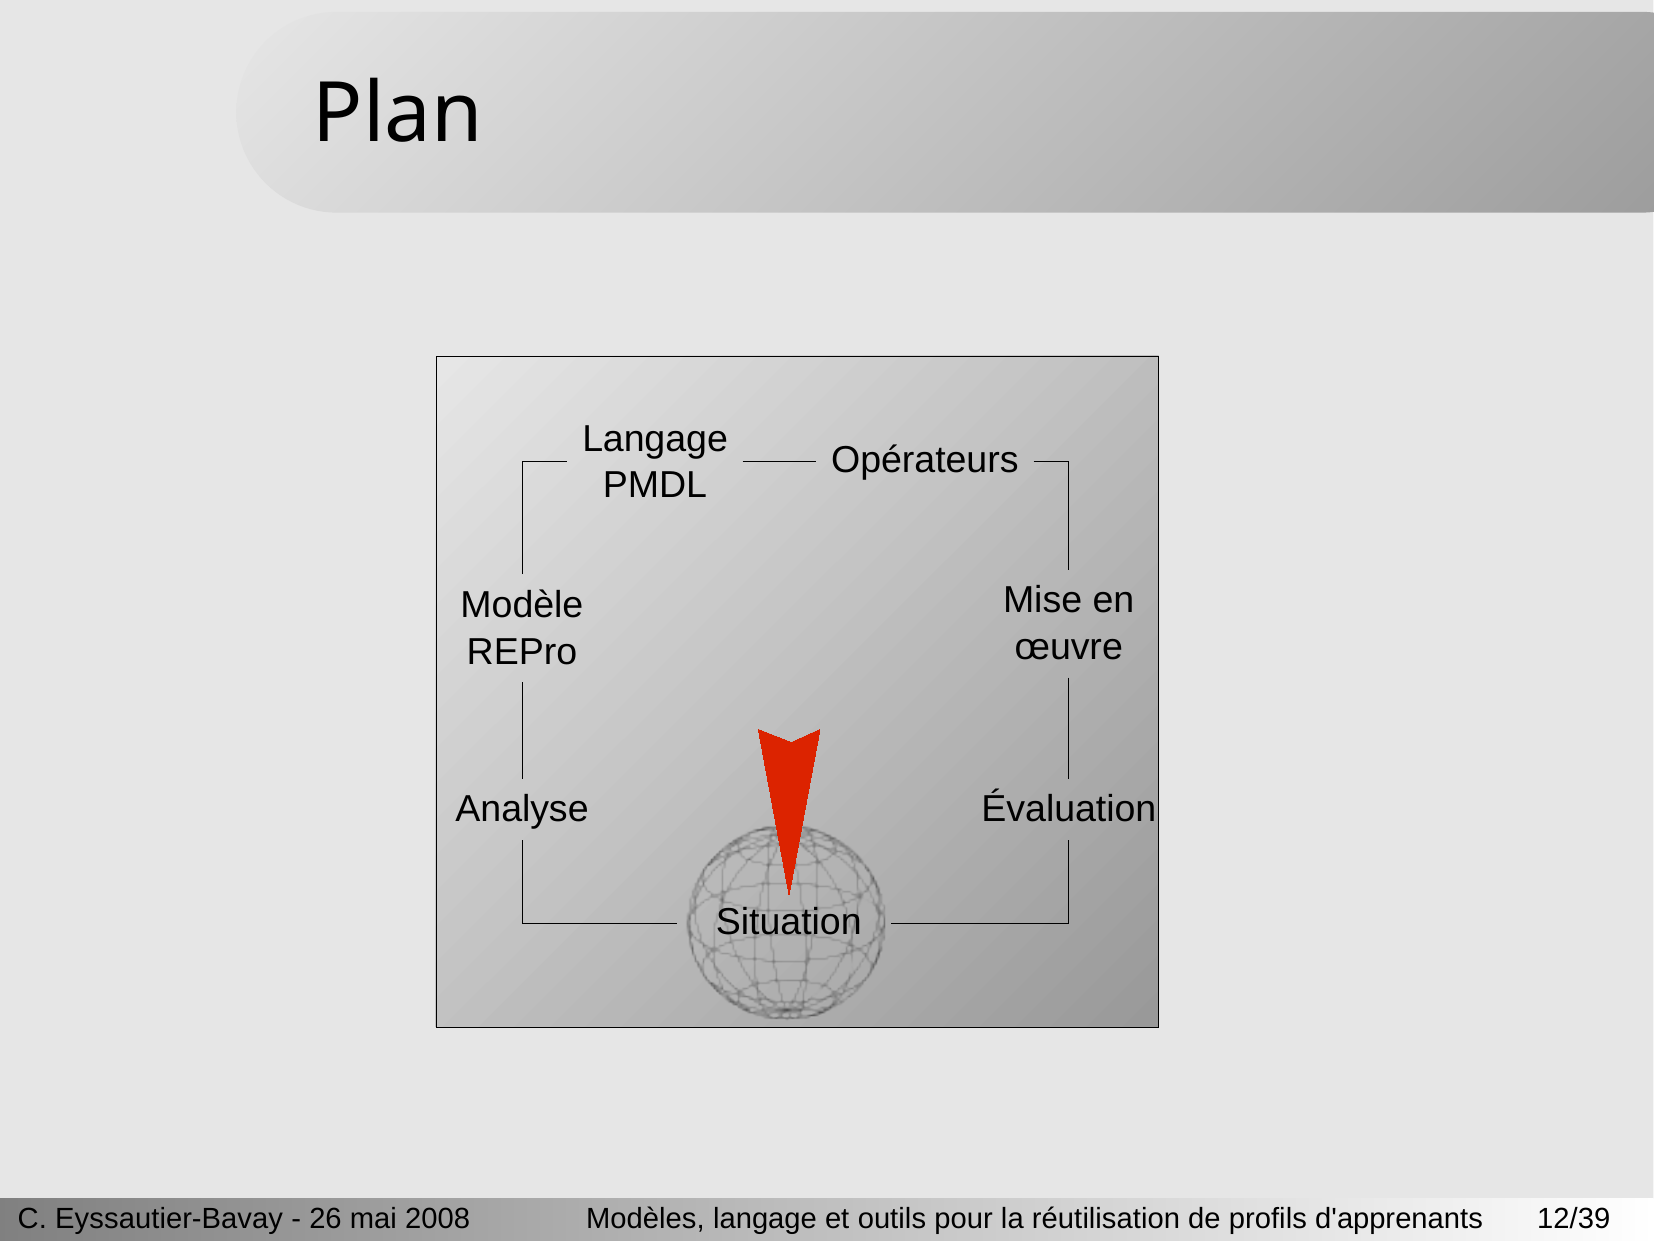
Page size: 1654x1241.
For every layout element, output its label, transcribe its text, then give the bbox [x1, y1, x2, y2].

chart [415, 351, 1169, 1046]
text_box [758, 729, 820, 895]
title Plan [312, 5, 1654, 214]
